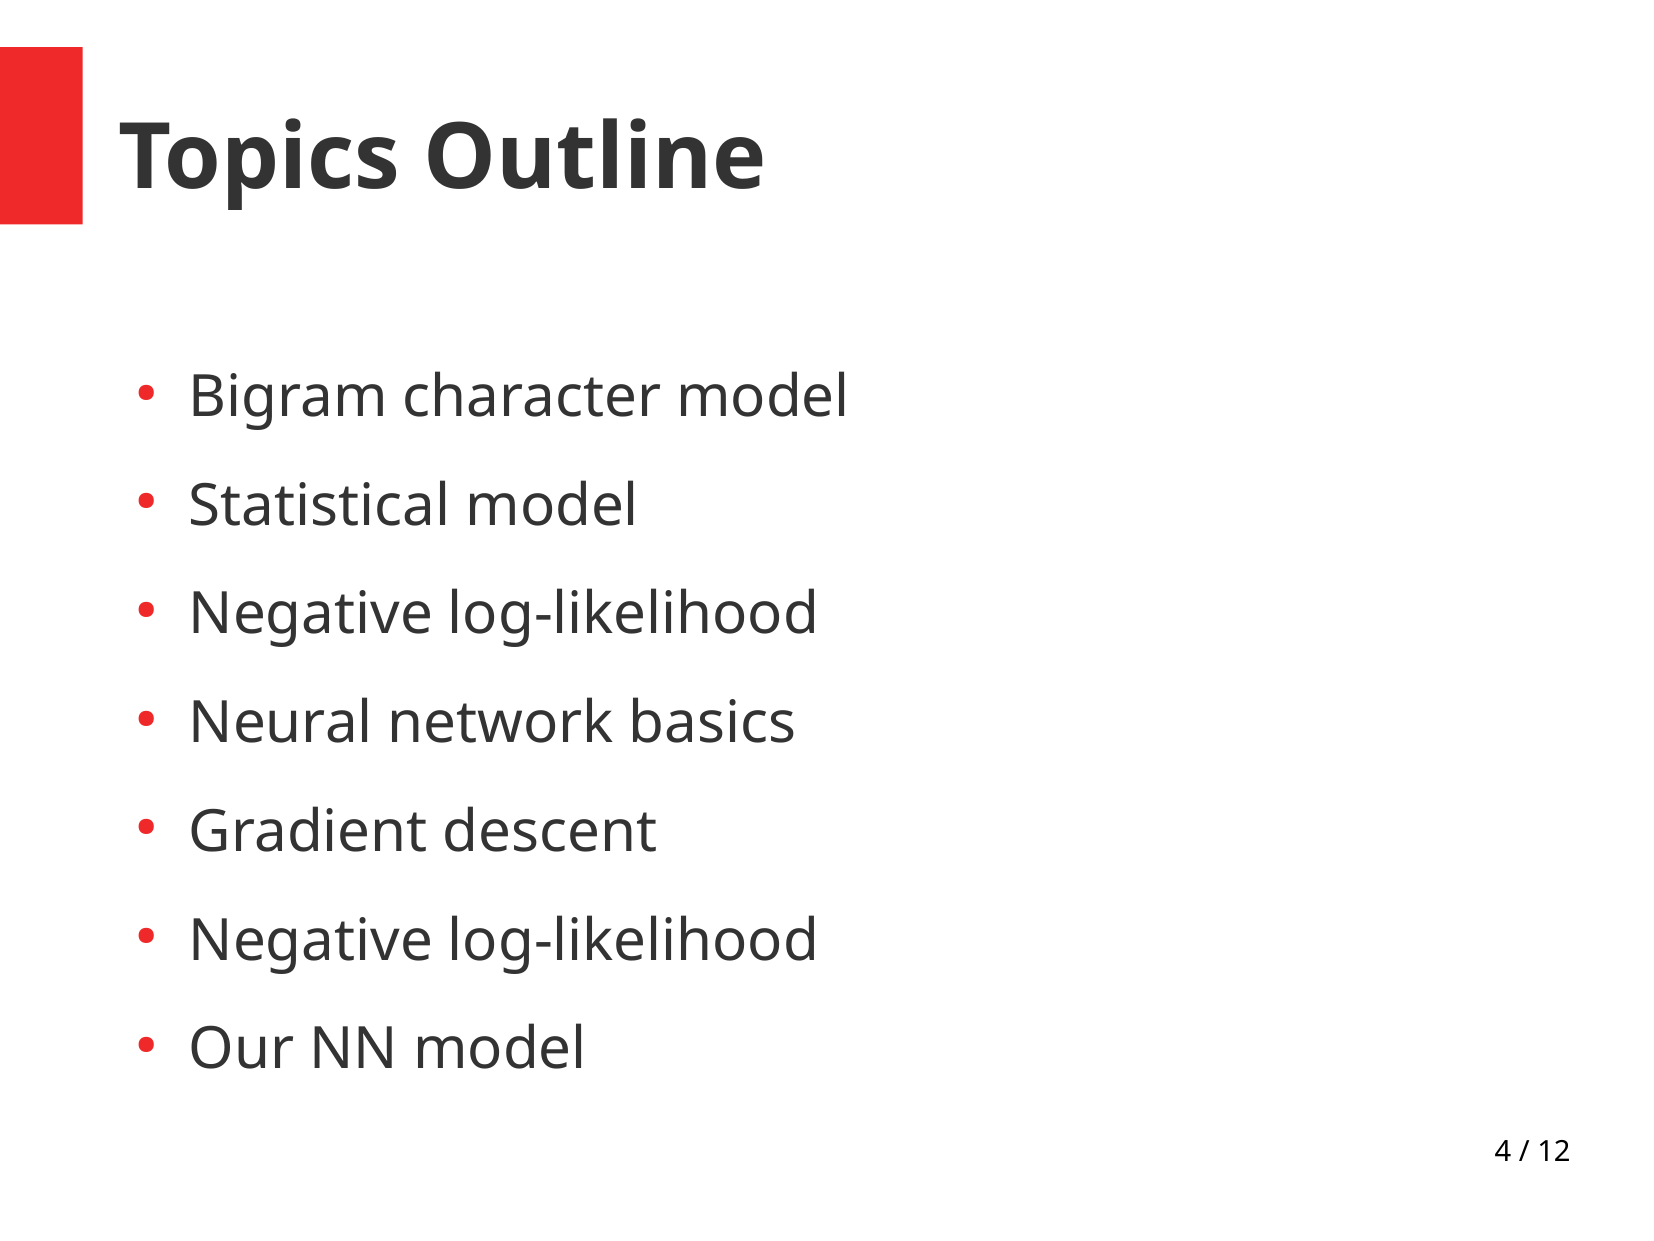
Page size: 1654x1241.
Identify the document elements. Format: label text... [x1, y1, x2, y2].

title Topics Outline [118, 49, 1571, 257]
list Bigram character model Statistical model Negative log-likelihood Neural network basics Gradient descent Negative log-likelihood Our NN model [118, 354, 1536, 1074]
